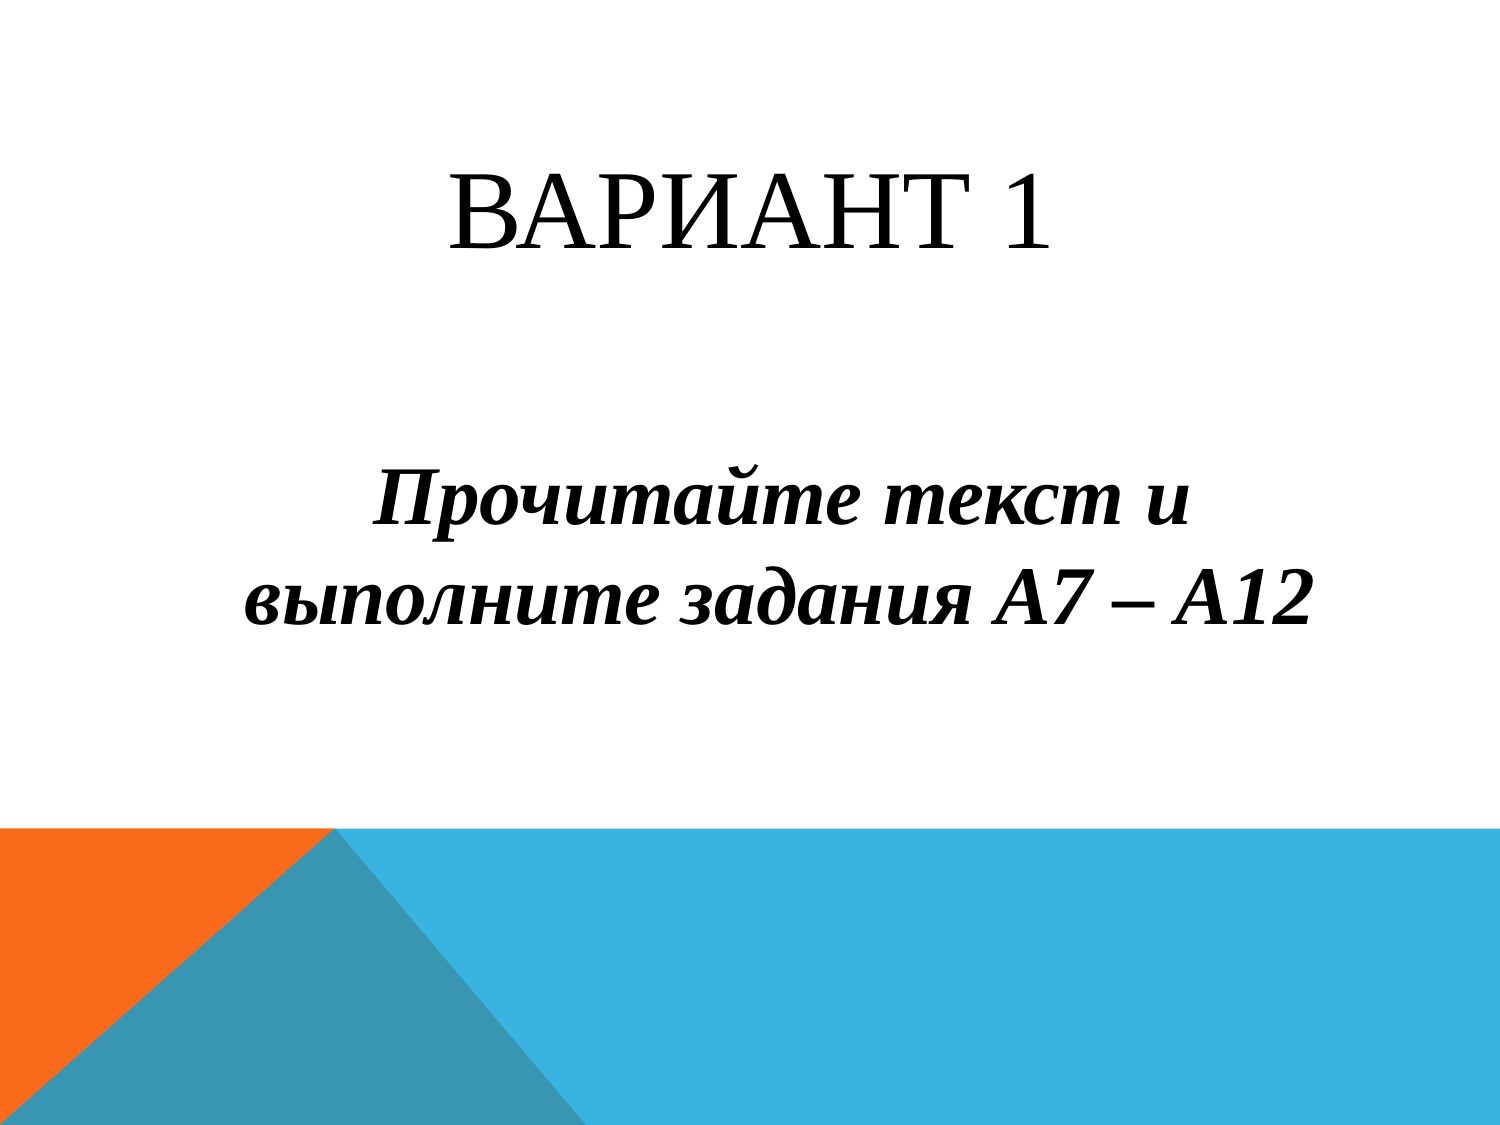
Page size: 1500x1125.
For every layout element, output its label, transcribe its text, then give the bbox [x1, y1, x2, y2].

title ВАРИАНТ 1 [135, 128, 1369, 433]
list Прочитайте текст и выполните задания А7 – А12 [135, 433, 1369, 768]
